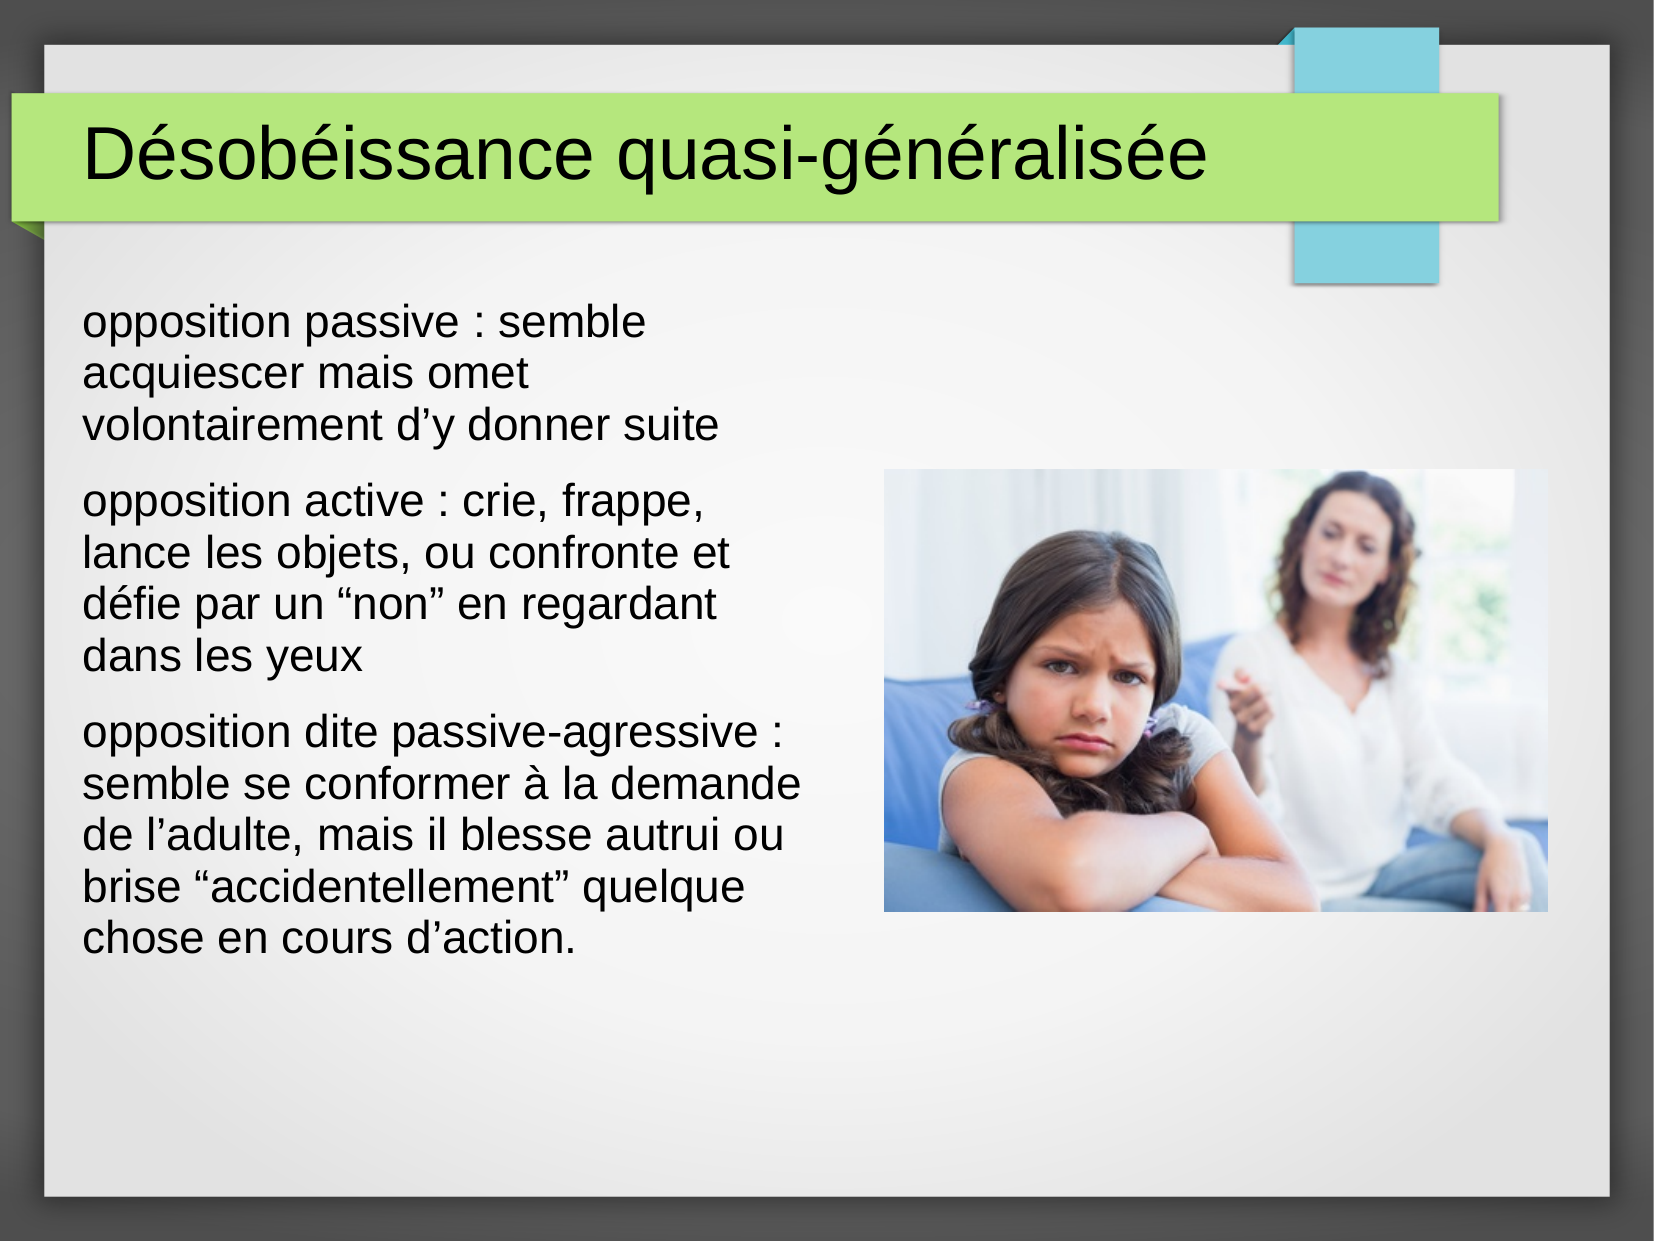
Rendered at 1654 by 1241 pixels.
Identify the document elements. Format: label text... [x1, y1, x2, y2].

picture [0, 0, 1654, 1241]
title Désobéissance quasi-généralisée [82, 94, 1264, 213]
list opposition passive : semble acquiescer mais omet volontairement d’y donner suite opposition active : crie, frappe, lance les objets, ou confronte et défie par un “non” en regardant dans les yeux opposition dite passive-agressive : semble se conformer à la demande de l’adulte, mais il blesse autrui ou brise “accidentellement” quelque chose en cours d’action. [82, 295, 809, 1015]
